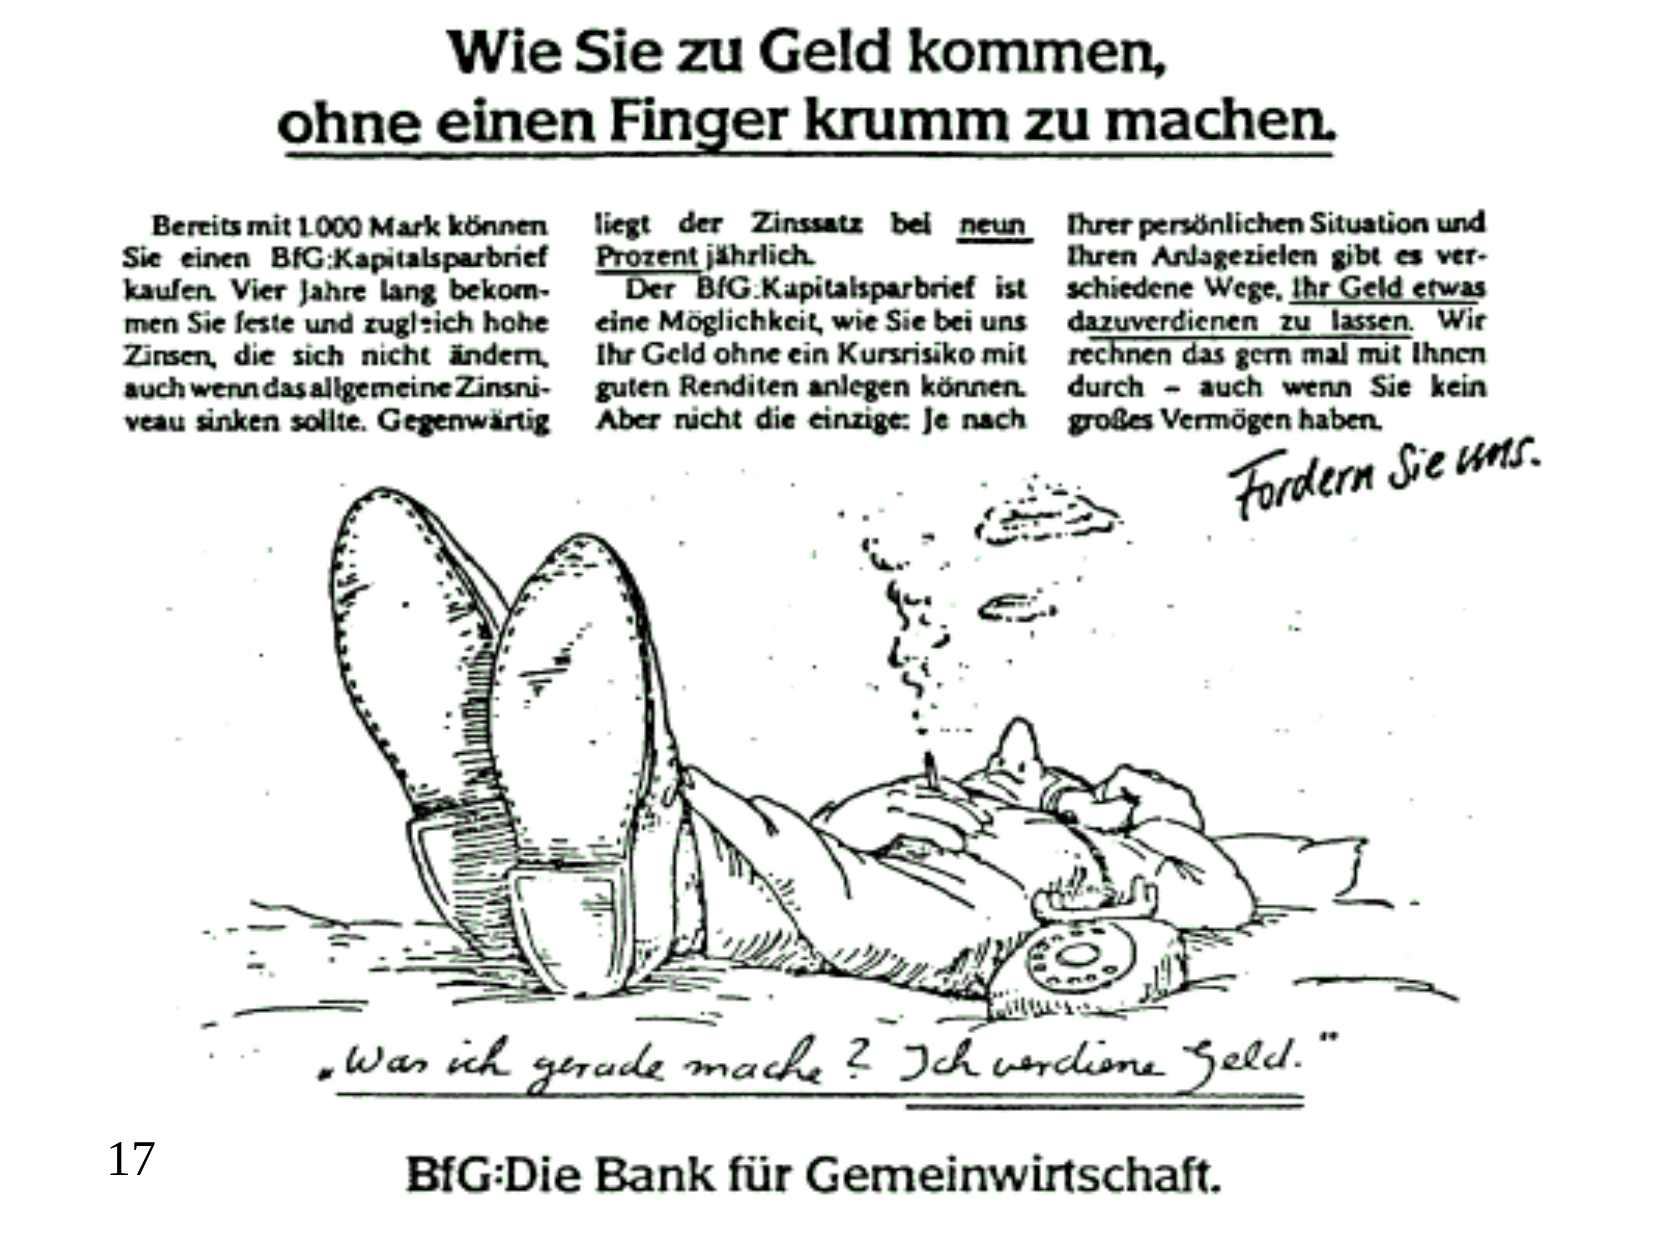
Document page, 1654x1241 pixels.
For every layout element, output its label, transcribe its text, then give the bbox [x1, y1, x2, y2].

picture [71, 8, 1582, 1241]
text_box <Nummer> [106, 1130, 342, 1192]
